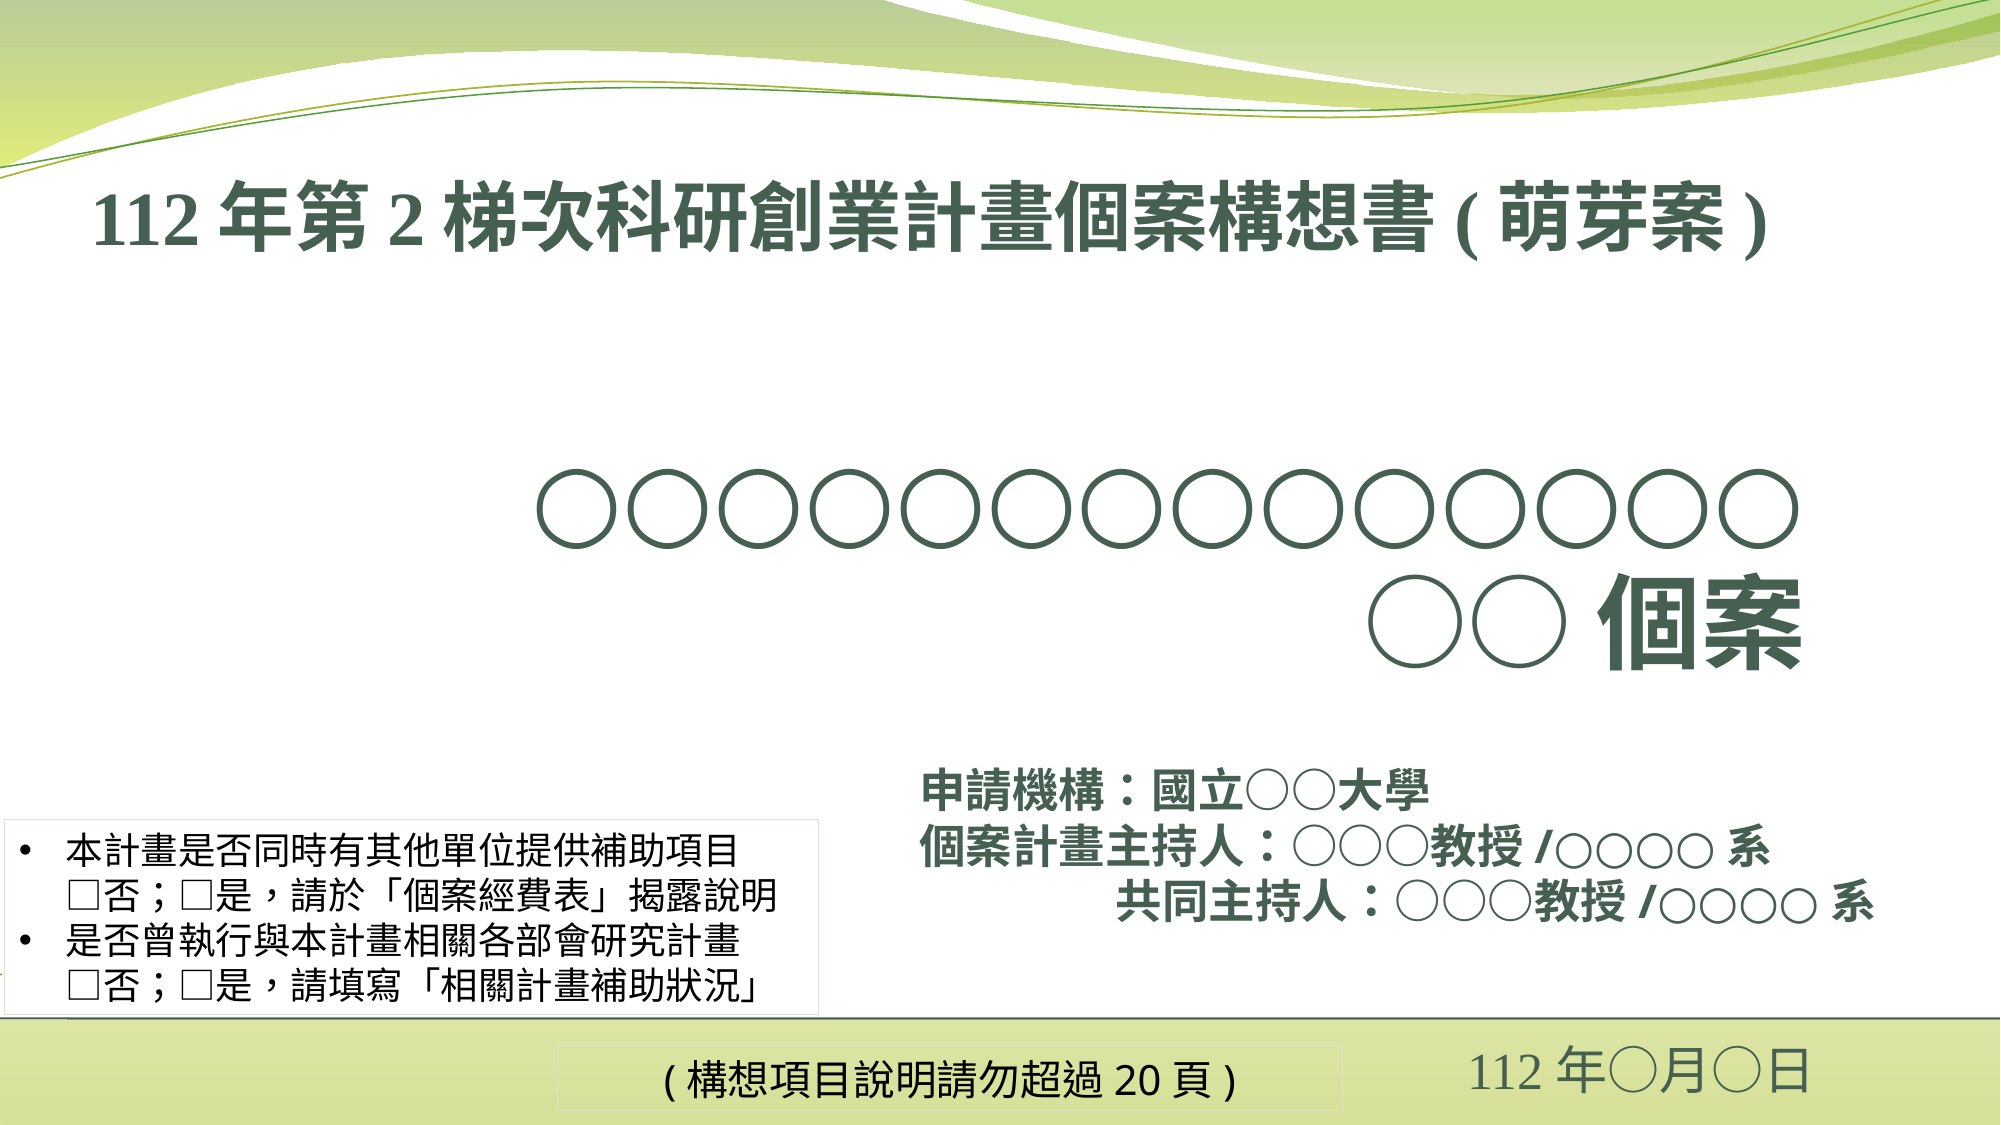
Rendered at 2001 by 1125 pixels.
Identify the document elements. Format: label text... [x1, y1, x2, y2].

text_box (構想項目說明請勿超過20頁) [557, 1045, 1343, 1111]
subtitle 申請機構：國立○○大學 個案計畫主持人：○○○教授/○○○○系 共同主持人：○○○教授/○○○○系 [919, 753, 1902, 986]
text_box 112年○月○日 [1454, 1029, 1838, 1125]
title 112年第2梯次科研創業計畫個案構想書(萌芽案) [90, 147, 1873, 261]
text_box ○○○○○○○○○○○○○○ ○○個案 [91, 381, 1809, 682]
text_box 本計畫是否同時有其他單位提供補助項目 □否；□是，請於「個案經費表」揭露說明 是否曾執行與本計畫相關各部會研究計畫 □否；□是，請填寫「相關計畫補助狀況」 [4, 819, 819, 1015]
